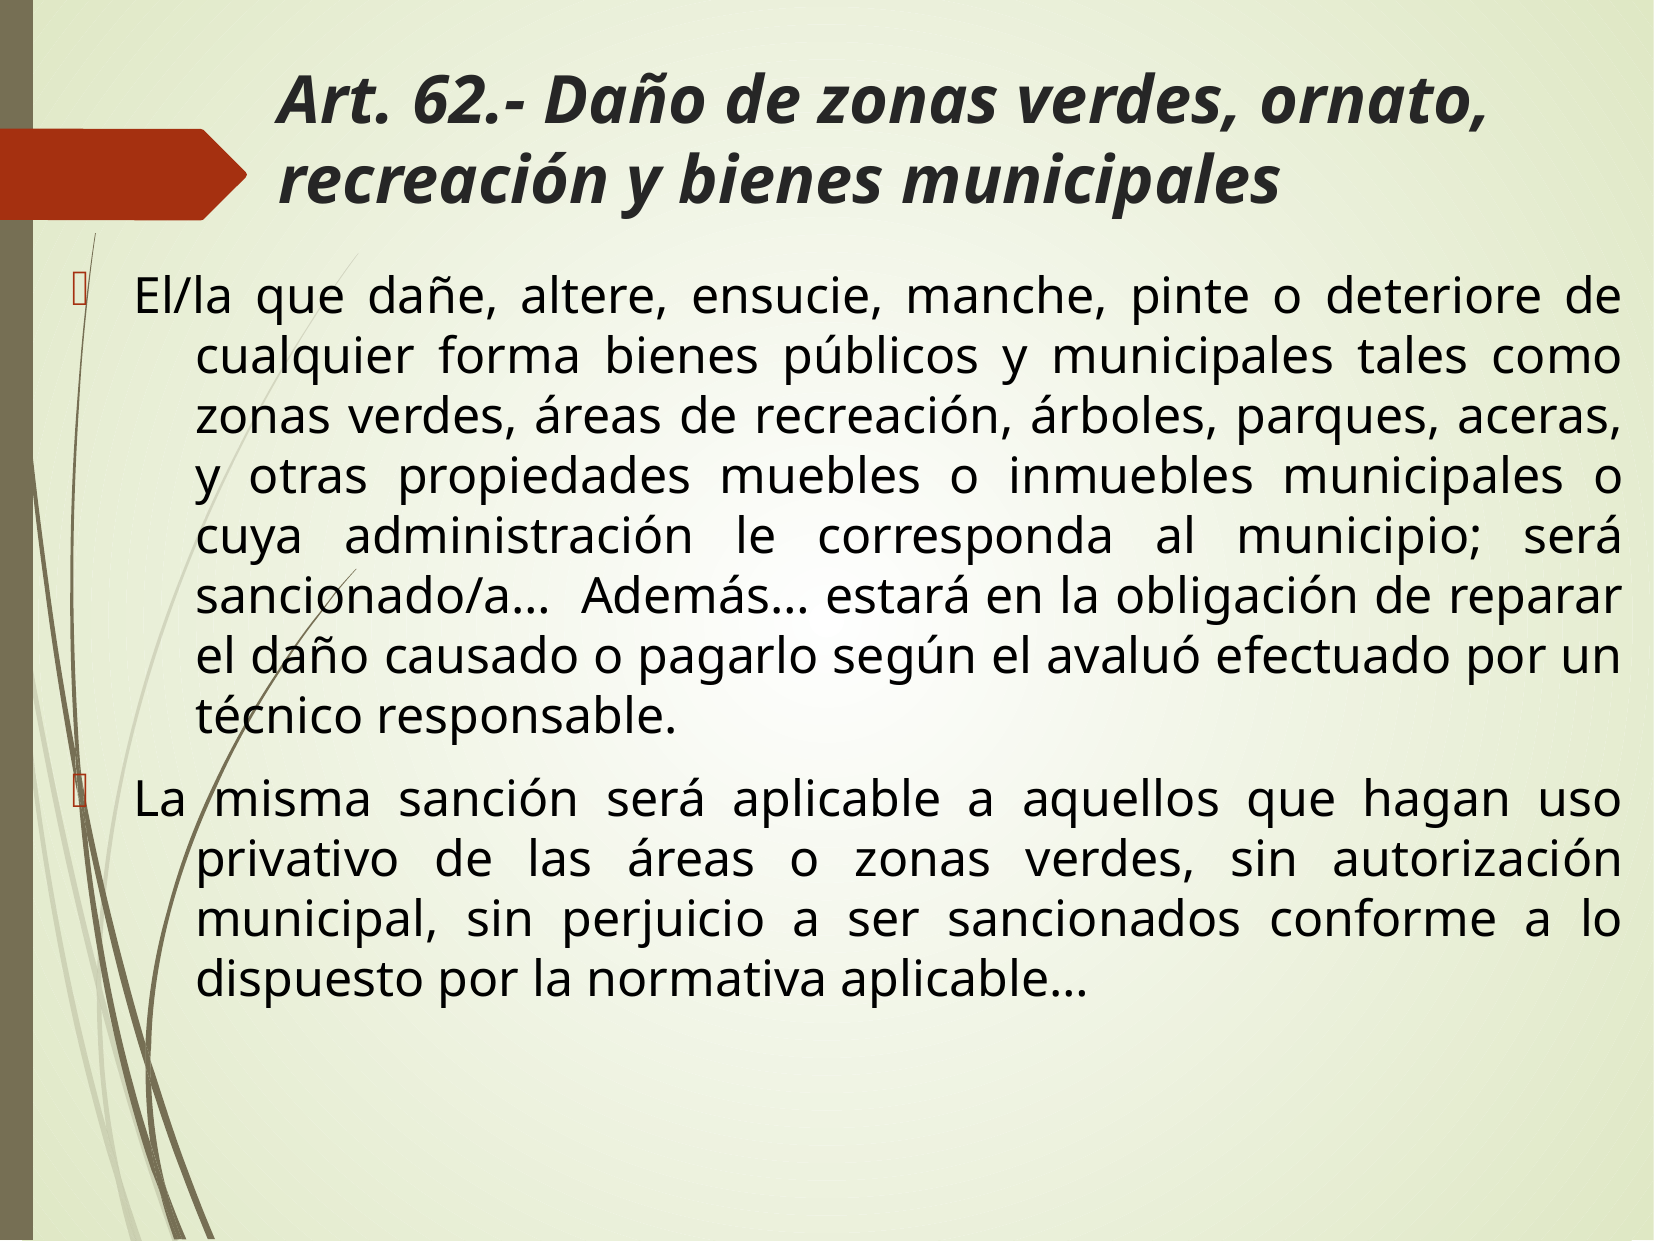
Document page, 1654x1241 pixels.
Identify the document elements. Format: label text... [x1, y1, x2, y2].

list El/la que dañe, altere, ensucie, manche, pinte o deteriore de cualquier forma bienes públicos y municipales tales como zonas verdes, áreas de recreación, árboles, parques, aceras, y otras propiedades muebles o inmuebles municipales o cuya administración le corresponda al municipio; será sancionado/a… Además… estará en la obligación de reparar el daño causado o pagarlo según el avaluó efectuado por un técnico responsable. La misma sanción será aplicable a aquellos que hagan uso privativo de las áreas o zonas verdes, sin autorización municipal, sin perjuicio a ser sancionados conforme a lo dispuesto por la normativa aplicable… [56, 255, 1640, 1022]
title Art. 62.- Daño de zonas verdes, ornato, recreación y bienes municipales [264, 48, 1569, 226]
